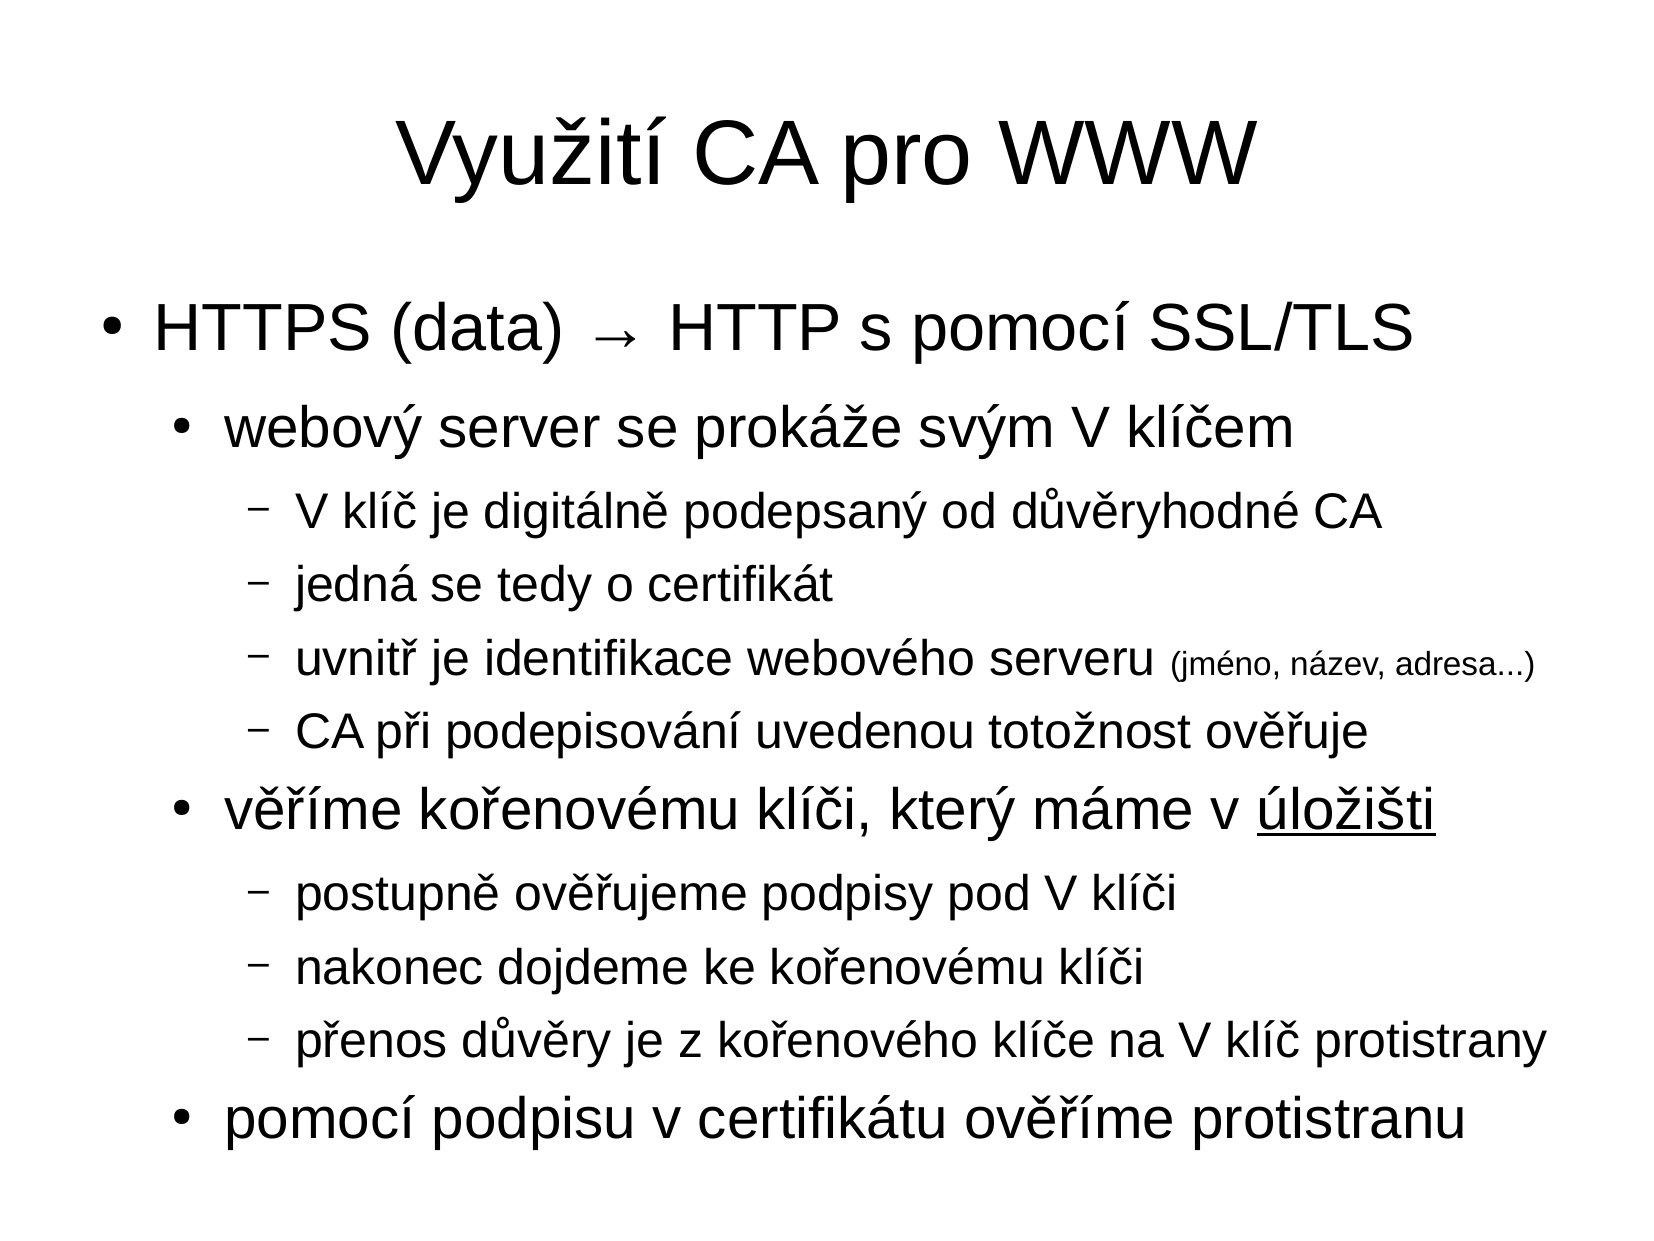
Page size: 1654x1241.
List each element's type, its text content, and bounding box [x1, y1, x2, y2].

title Využití CA pro WWW [82, 49, 1571, 257]
list HTTPS (data) → HTTP s pomocí SSL/TLS webový server se prokáže svým V klíčem V klíč je digitálně podepsaný od důvěryhodné CA jedná se tedy o certifikát uvnitř je identifikace webového serveru (jméno, název, adresa...) CA při podepisování uvedenou totožnost ověřuje věříme kořenovému klíči, který máme v úložišti postupně ověřujeme podpisy pod V klíči nakonec dojdeme ke kořenovému klíči přenos důvěry je z kořenového klíče na V klíč protistrany pomocí podpisu v certifikátu ověříme protistranu [82, 290, 1571, 1152]
